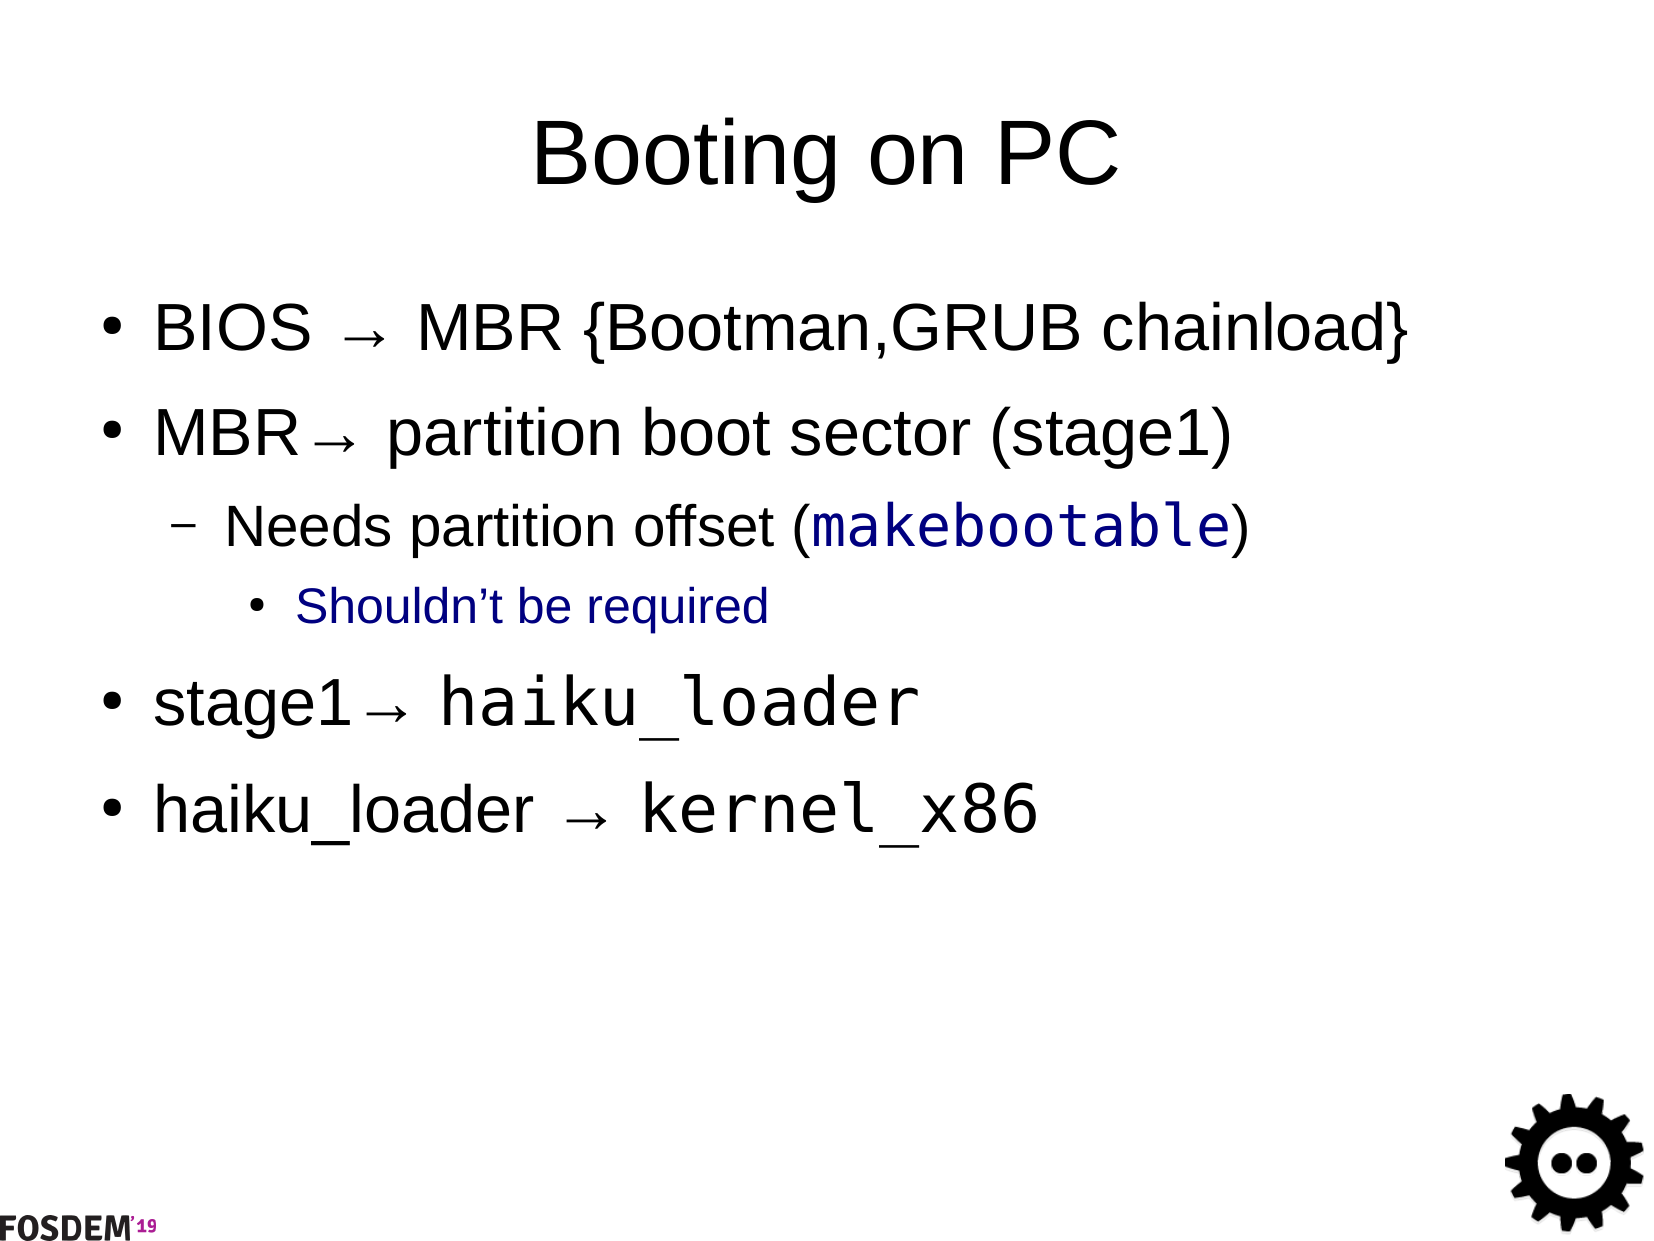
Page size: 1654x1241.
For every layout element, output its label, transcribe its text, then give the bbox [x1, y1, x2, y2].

list BIOS → MBR {Bootman,GRUB chainload} MBR→ partition boot sector (stage1) Needs partition offset (makebootable) Shouldn’t be required stage1→ haiku_loader haiku_loader → kernel_x86 [82, 290, 1571, 1010]
picture [0, 1215, 156, 1241]
title Booting on PC [82, 49, 1571, 257]
picture [1505, 1094, 1648, 1235]
